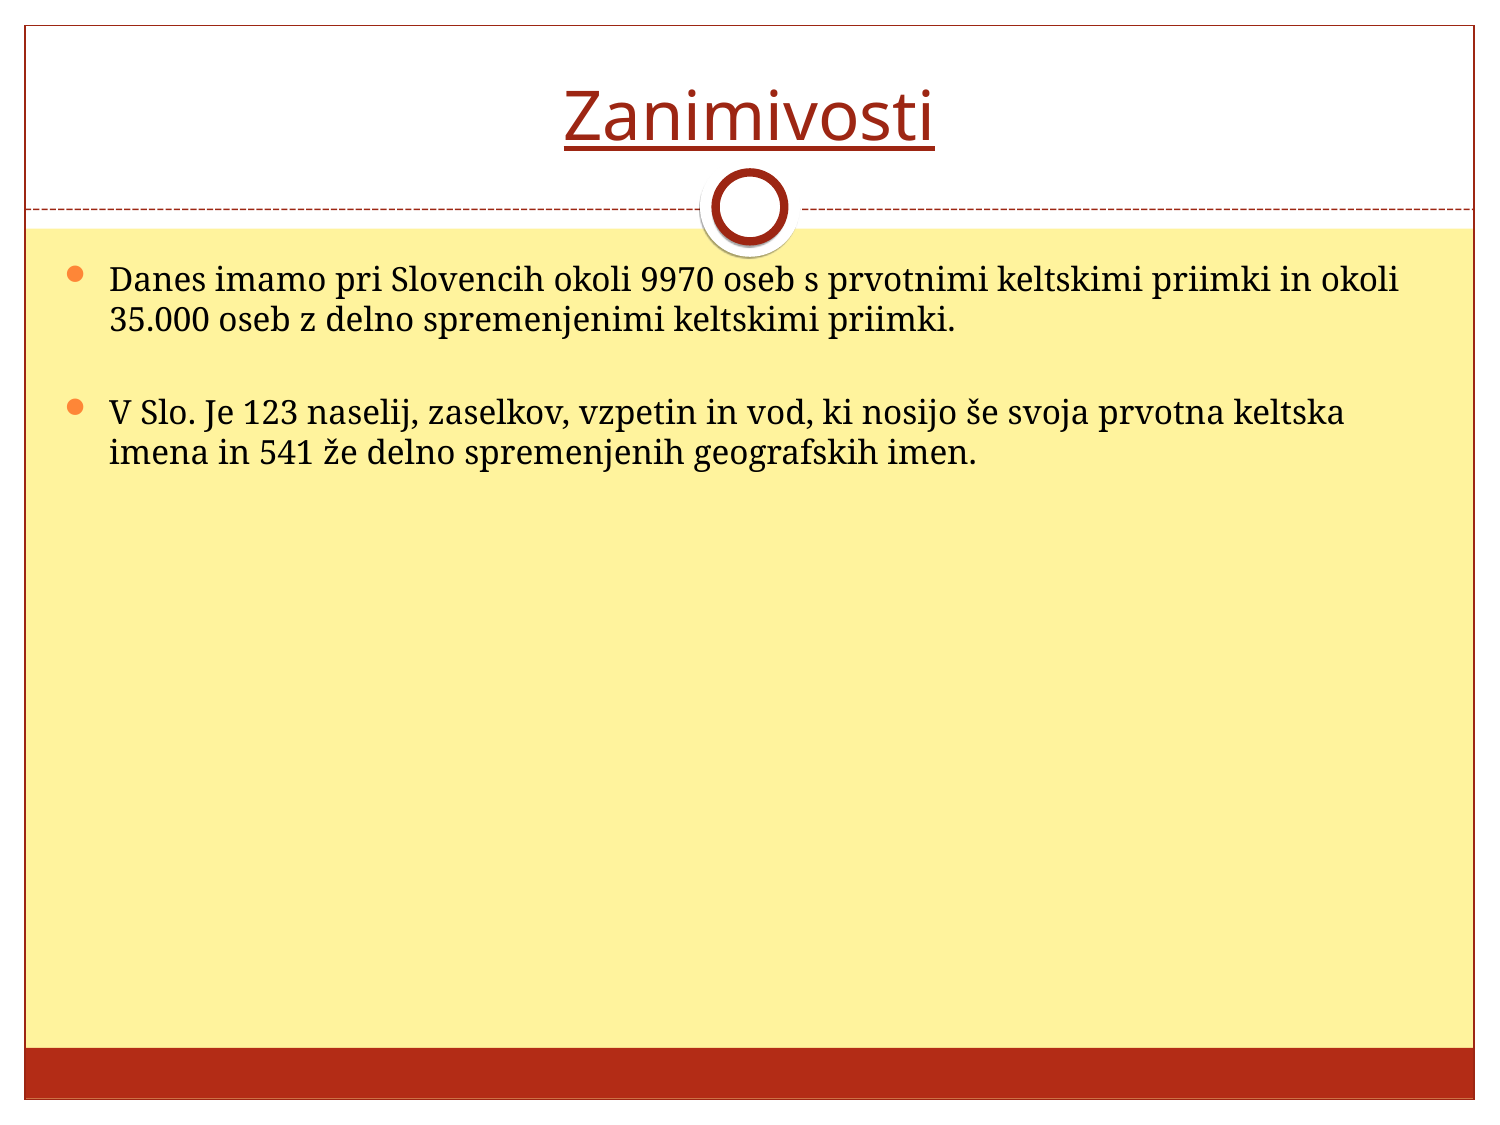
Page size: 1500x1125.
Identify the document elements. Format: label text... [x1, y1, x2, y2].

title Zanimivosti [49, 37, 1450, 162]
list Danes imamo pri Slovencih okoli 9970 oseb s prvotnimi keltskimi priimki in okoli 35.000 oseb z delno spremenjenimi keltskimi priimki. V Slo. Je 123 naselij, zaselkov, vzpetin in vod, ki nosijo še svoja prvotna keltska imena in 541 že delno spremenjenih geografskih imen. [49, 250, 1445, 1001]
